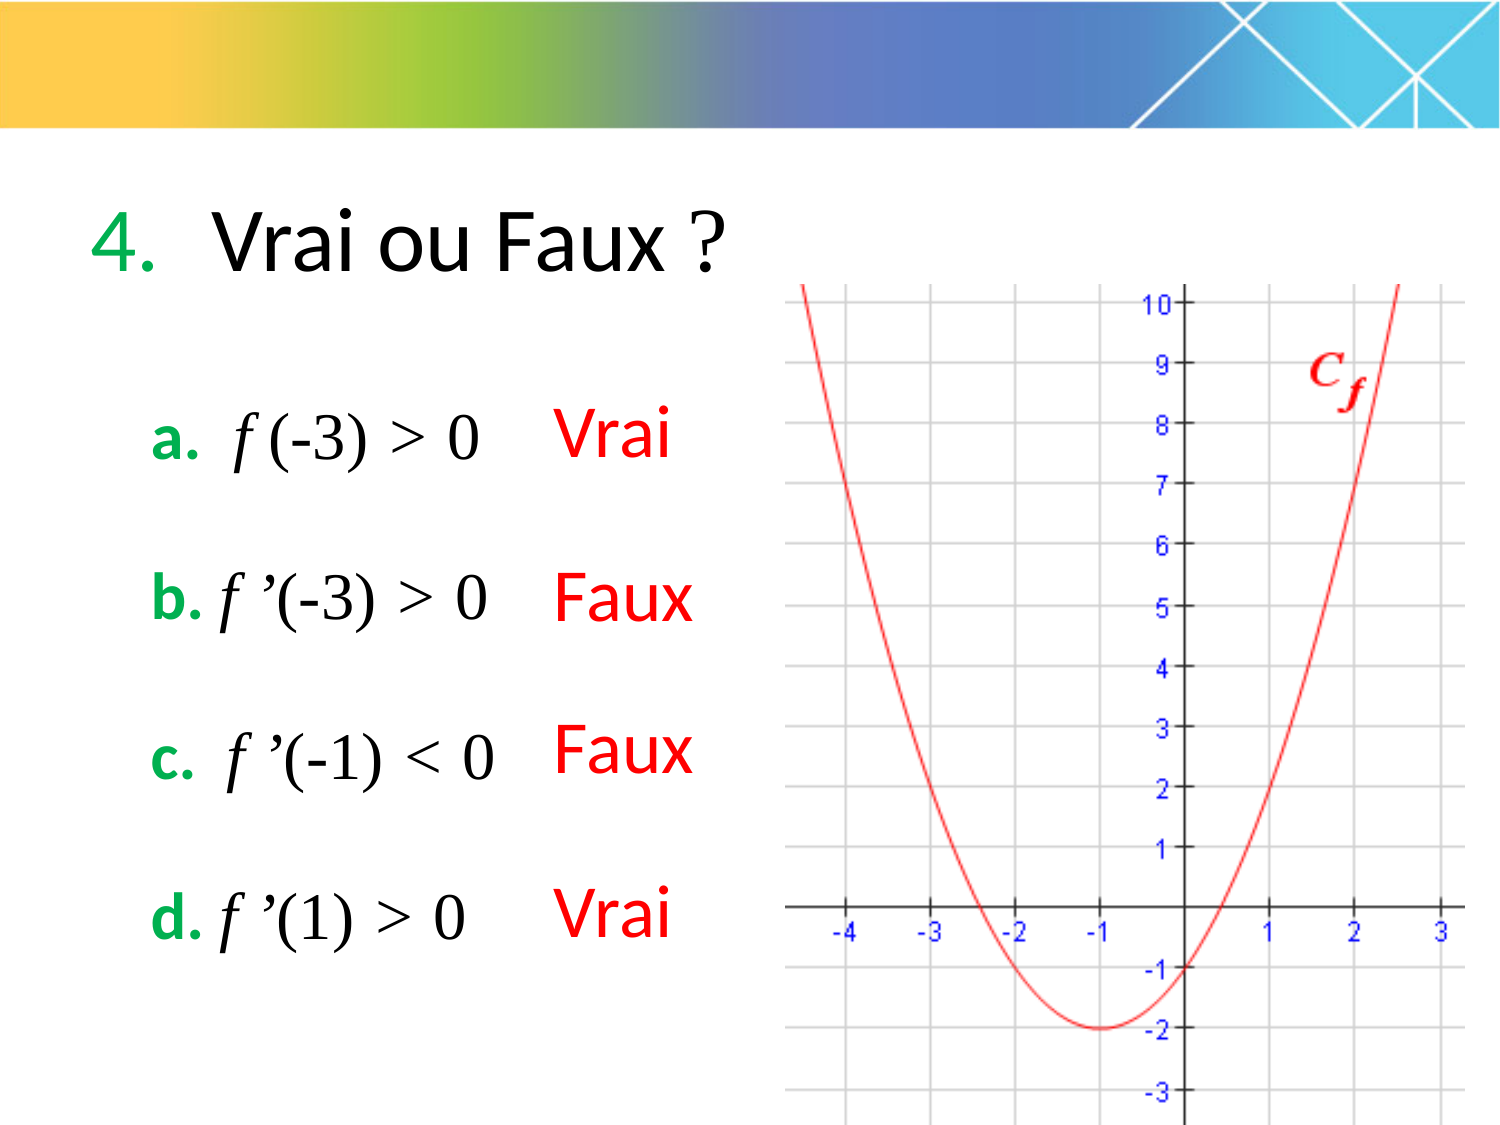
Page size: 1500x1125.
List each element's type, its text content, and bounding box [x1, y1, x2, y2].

text_box Faux [539, 691, 751, 798]
text_box Vrai [539, 855, 751, 962]
text_box Faux [539, 538, 751, 645]
picture [785, 284, 1465, 1125]
text_box a. f (-3) > 0 b. f ’(-3) > 0 c. f ’(-1) < 0 d. f ’(1) > 0 [135, 385, 691, 1047]
title Vrai ou Faux ? [75, 164, 1426, 305]
text_box Vrai [539, 375, 751, 482]
